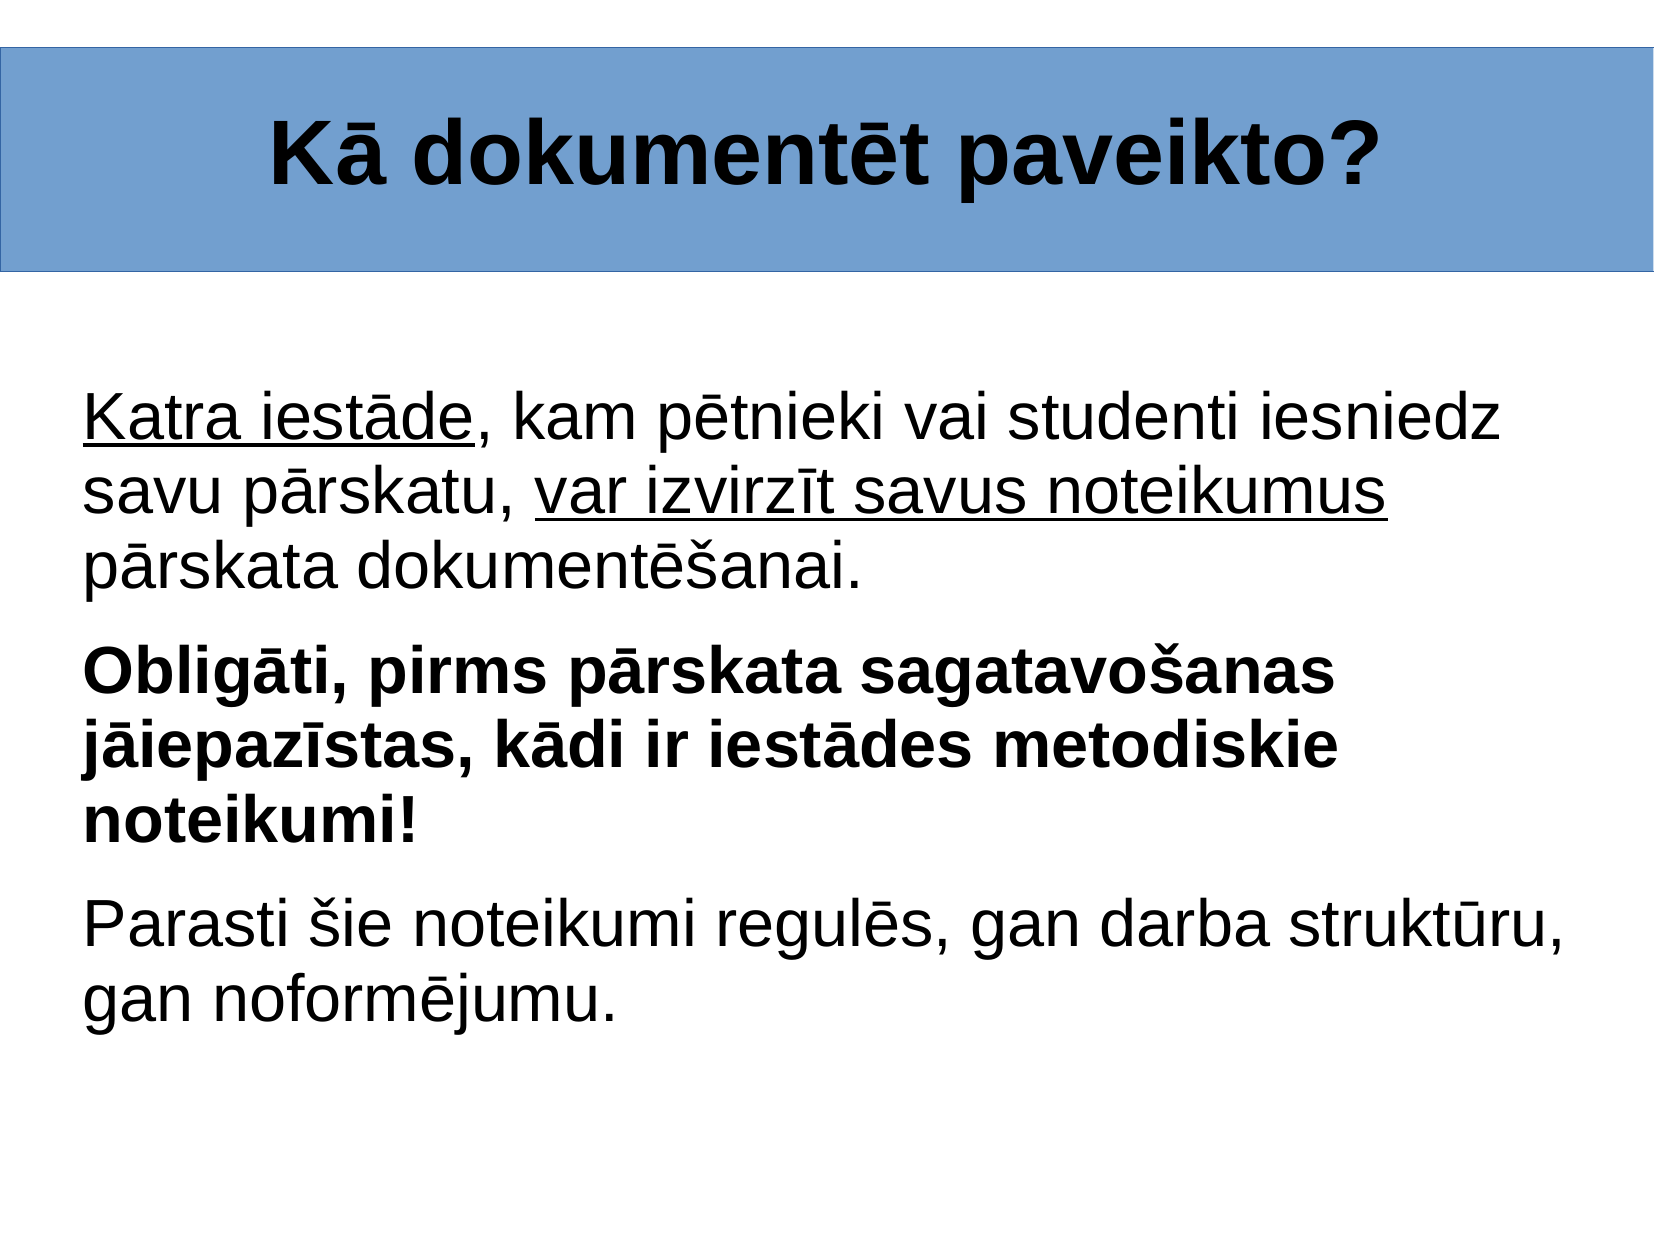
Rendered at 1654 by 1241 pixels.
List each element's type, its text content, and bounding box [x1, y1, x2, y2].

list Katra iestāde, kam pētnieki vai studenti iesniedz savu pārskatu, var izvirzīt savus noteikumus pārskata dokumentēšanai. Obligāti, pirms pārskata sagatavošanas jāiepazīstas, kādi ir iestādes metodiskie noteikumi! Parasti šie noteikumi regulēs, gan darba struktūru, gan noformējumu. [82, 378, 1619, 1099]
title Kā dokumentēt paveikto? [82, 49, 1571, 257]
text_box [0, 47, 1654, 272]
